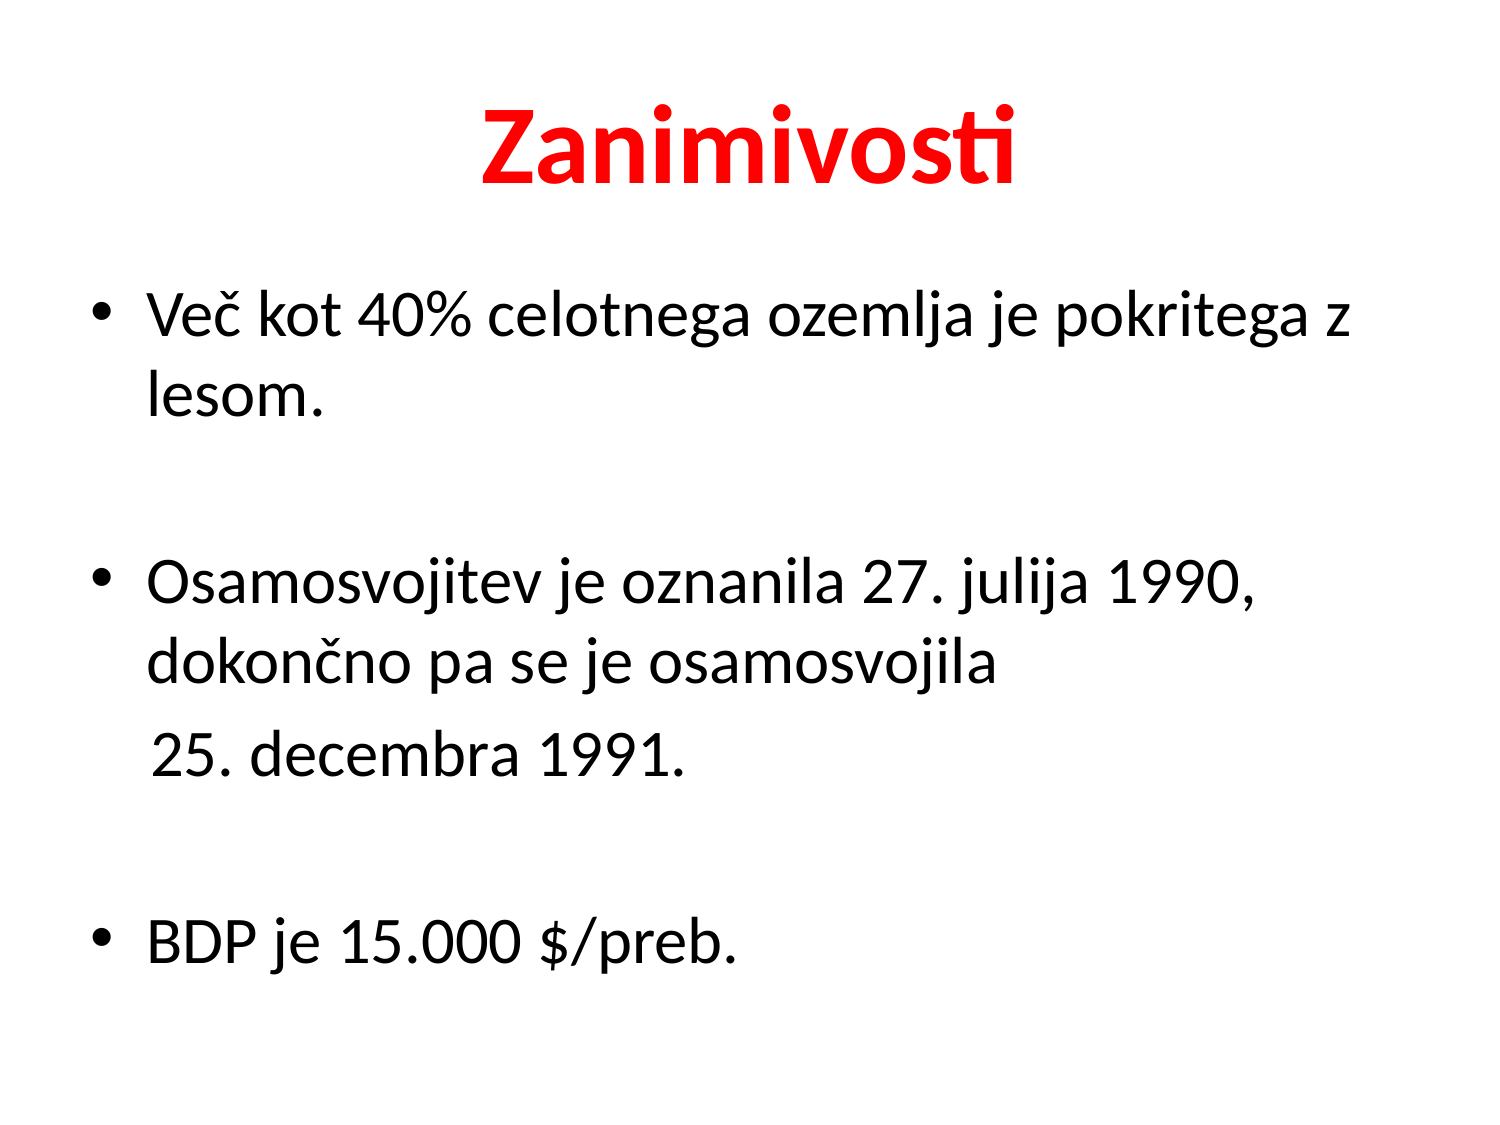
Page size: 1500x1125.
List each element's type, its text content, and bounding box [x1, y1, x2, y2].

list Več kot 40% celotnega ozemlja je pokritega z lesom. Osamosvojitev je oznanila 27. julija 1990, dokončno pa se je osamosvojila 25. decembra 1991. BDP je 15.000 $/preb. [75, 262, 1425, 1005]
title Zanimivosti [75, 45, 1425, 233]
